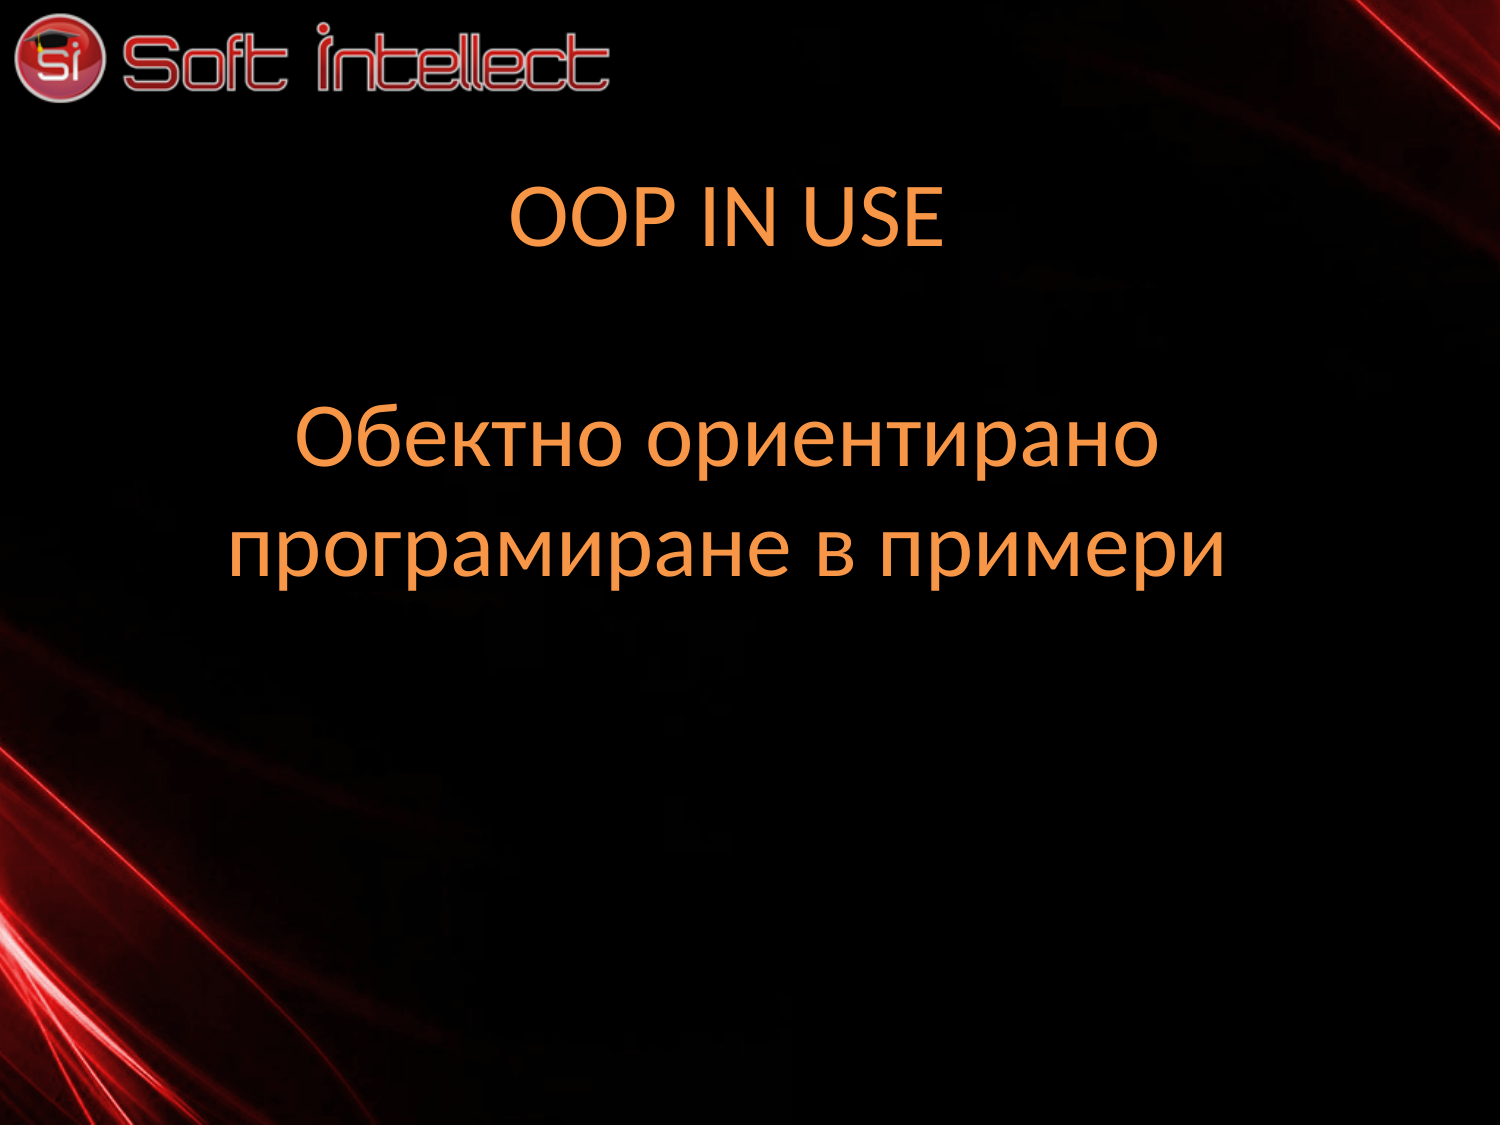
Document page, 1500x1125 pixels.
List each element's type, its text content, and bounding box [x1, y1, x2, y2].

picture [0, 0, 1500, 1125]
text_box OOP IN USE Обектно ориентирано програмиране в примери [90, 254, 1365, 496]
